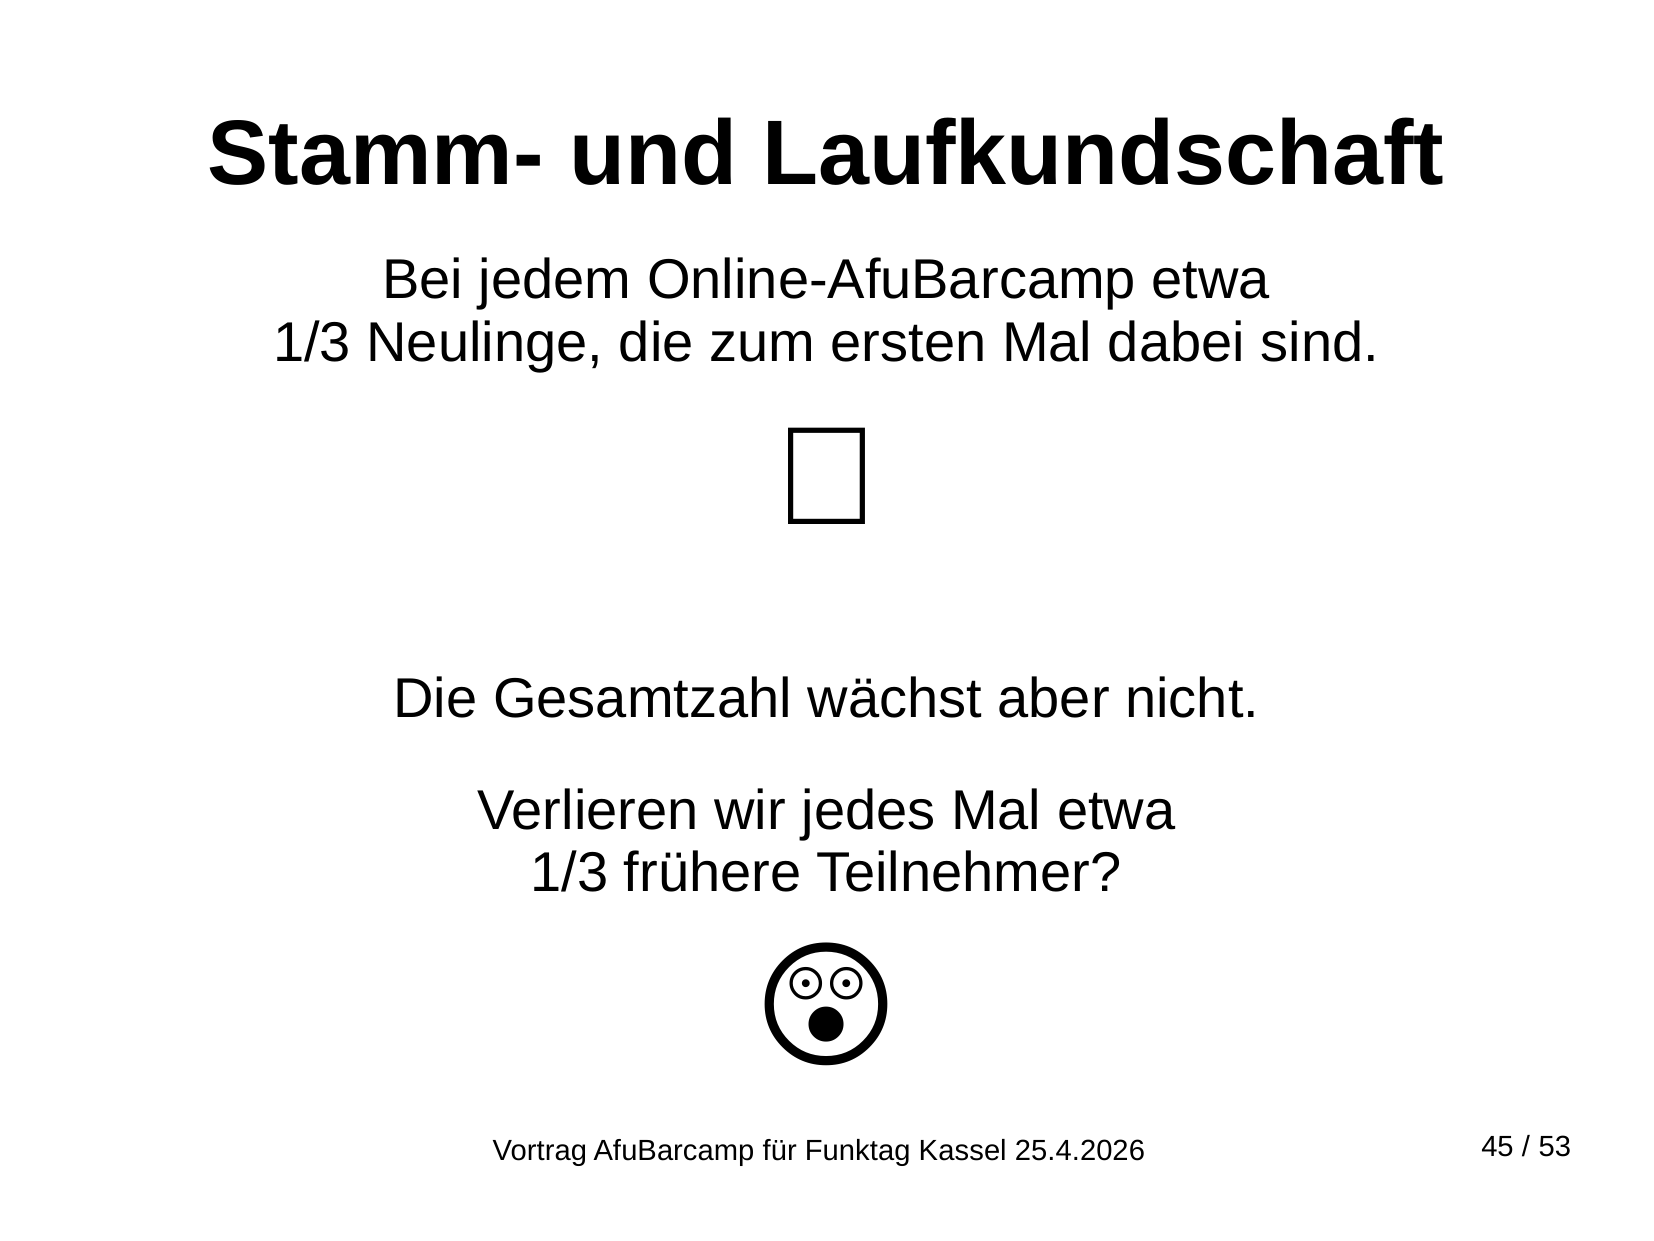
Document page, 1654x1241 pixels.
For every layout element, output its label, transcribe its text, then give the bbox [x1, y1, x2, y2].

title Stamm- und Laufkundschaft [82, 49, 1571, 248]
list Bei jedem Online-AfuBarcamp etwa 1/3 Neulinge, die zum ersten Mal dabei sind. 🤗 Die Gesamtzahl wächst aber nicht. Verlieren wir jedes Mal etwa 1/3 frühere Teilnehmer? 😲 [82, 248, 1571, 1087]
